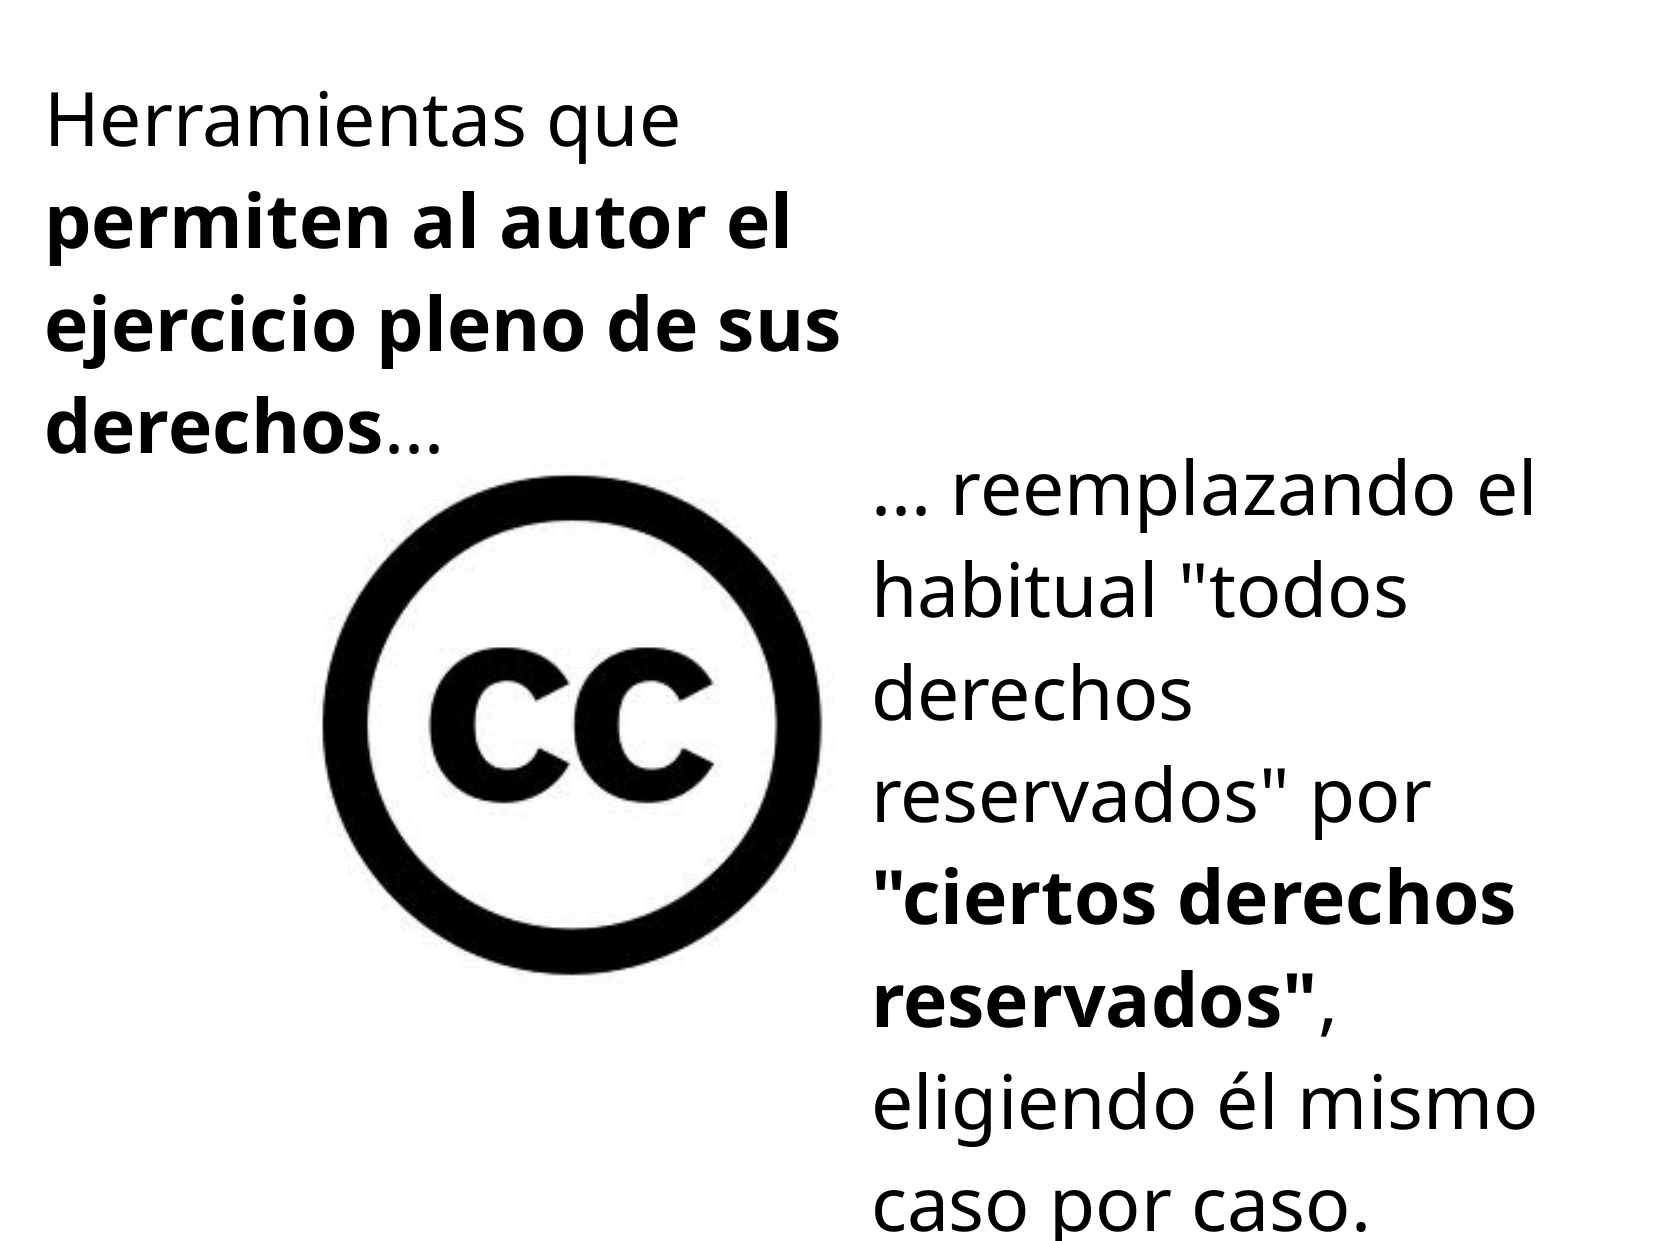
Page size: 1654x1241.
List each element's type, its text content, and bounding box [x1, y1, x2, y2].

picture [307, 479, 839, 986]
text_box ... reemplazando el habitual "todos derechos reservados" por "ciertos derechos reservados", eligiendo él mismo caso por caso. [856, 427, 1644, 1179]
text_box Herramientas que permiten al autor el ejercicio pleno de sus derechos... [29, 59, 875, 479]
